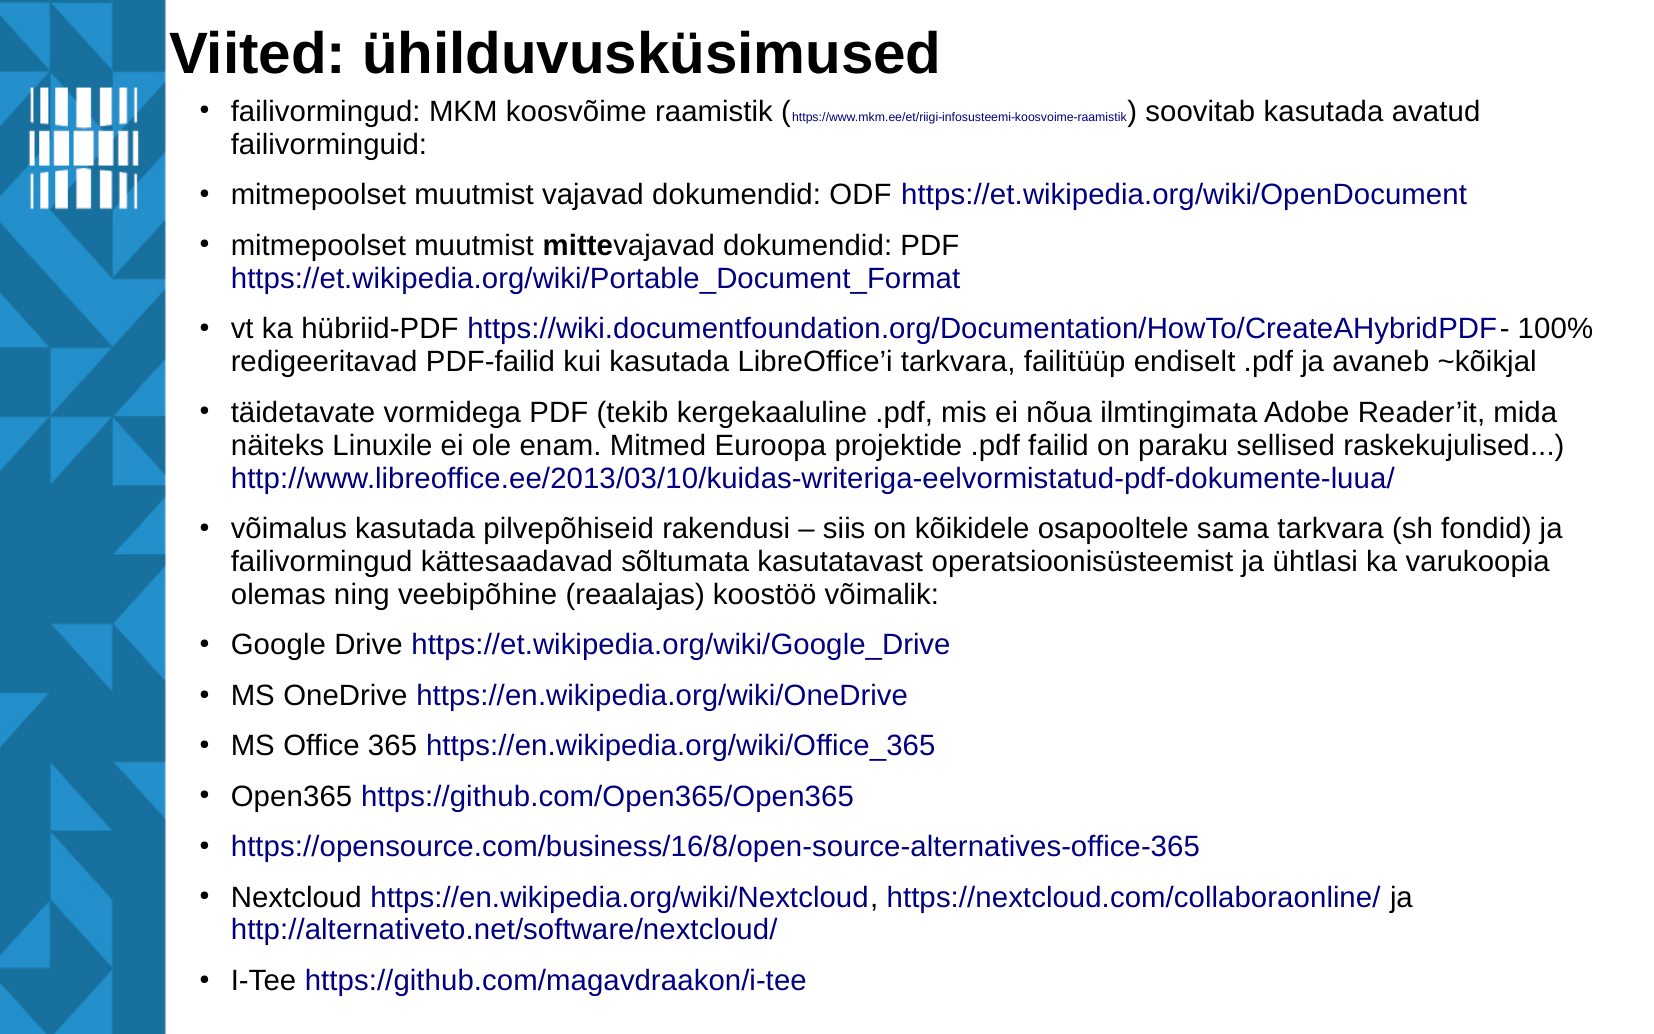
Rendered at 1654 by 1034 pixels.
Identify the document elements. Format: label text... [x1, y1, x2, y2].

list failivormingud: MKM koosvõime raamistik (https://www.mkm.ee/et/riigi-infosusteemi-koosvoime-raamistik) soovitab kasutada avatud failivorminguid: mitmepoolset muutmist vajavad dokumendid: ODF https://et.wikipedia.org/wiki/OpenDocument mitmepoolset muutmist mittevajavad dokumendid: PDF https://et.wikipedia.org/wiki/Portable_Document_Format vt ka hübriid-PDF https://wiki.documentfoundation.org/Documentation/HowTo/CreateAHybridPDF- 100% redigeeritavad PDF-failid kui kasutada LibreOffice’i tarkvara, failitüüp endiselt .pdf ja avaneb ~kõikjal täidetavate vormidega PDF (tekib kergekaaluline .pdf, mis ei nõua ilmtingimata Adobe Reader’it, mida näiteks Linuxile ei ole enam. Mitmed Euroopa projektide .pdf failid on paraku sellised raskekujulised...) http://www.libreoffice.ee/2013/03/10/kuidas-writeriga-eelvormistatud-pdf-dokumente-luua/ võimalus kasutada pilvepõhiseid rakendusi – siis on kõikidele osapooltele sama tarkvara (sh fondid) ja failivormingud kättesaadavad sõltumata kasutatavast operatsioonisüsteemist ja ühtlasi ka varukoopia olemas ning veebipõhine (reaalajas) koostöö võimalik: Google Drive https://et.wikipedia.org/wiki/Google_Drive MS OneDrive https://en.wikipedia.org/wiki/OneDrive MS Office 365 https://en.wikipedia.org/wiki/Office_365 Open365 https://github.com/Open365/Open365 https://opensource.com/business/16/8/open-source-alternatives-office-365 Nextcloud https://en.wikipedia.org/wiki/Nextcloud, https://nextcloud.com/collaboraonline/ ja http://alternativeto.net/software/nextcloud/ I-Tee https://github.com/magavdraakon/i-tee [188, 94, 1630, 1004]
title Viited: ühilduvusküsimused [169, 11, 1571, 95]
